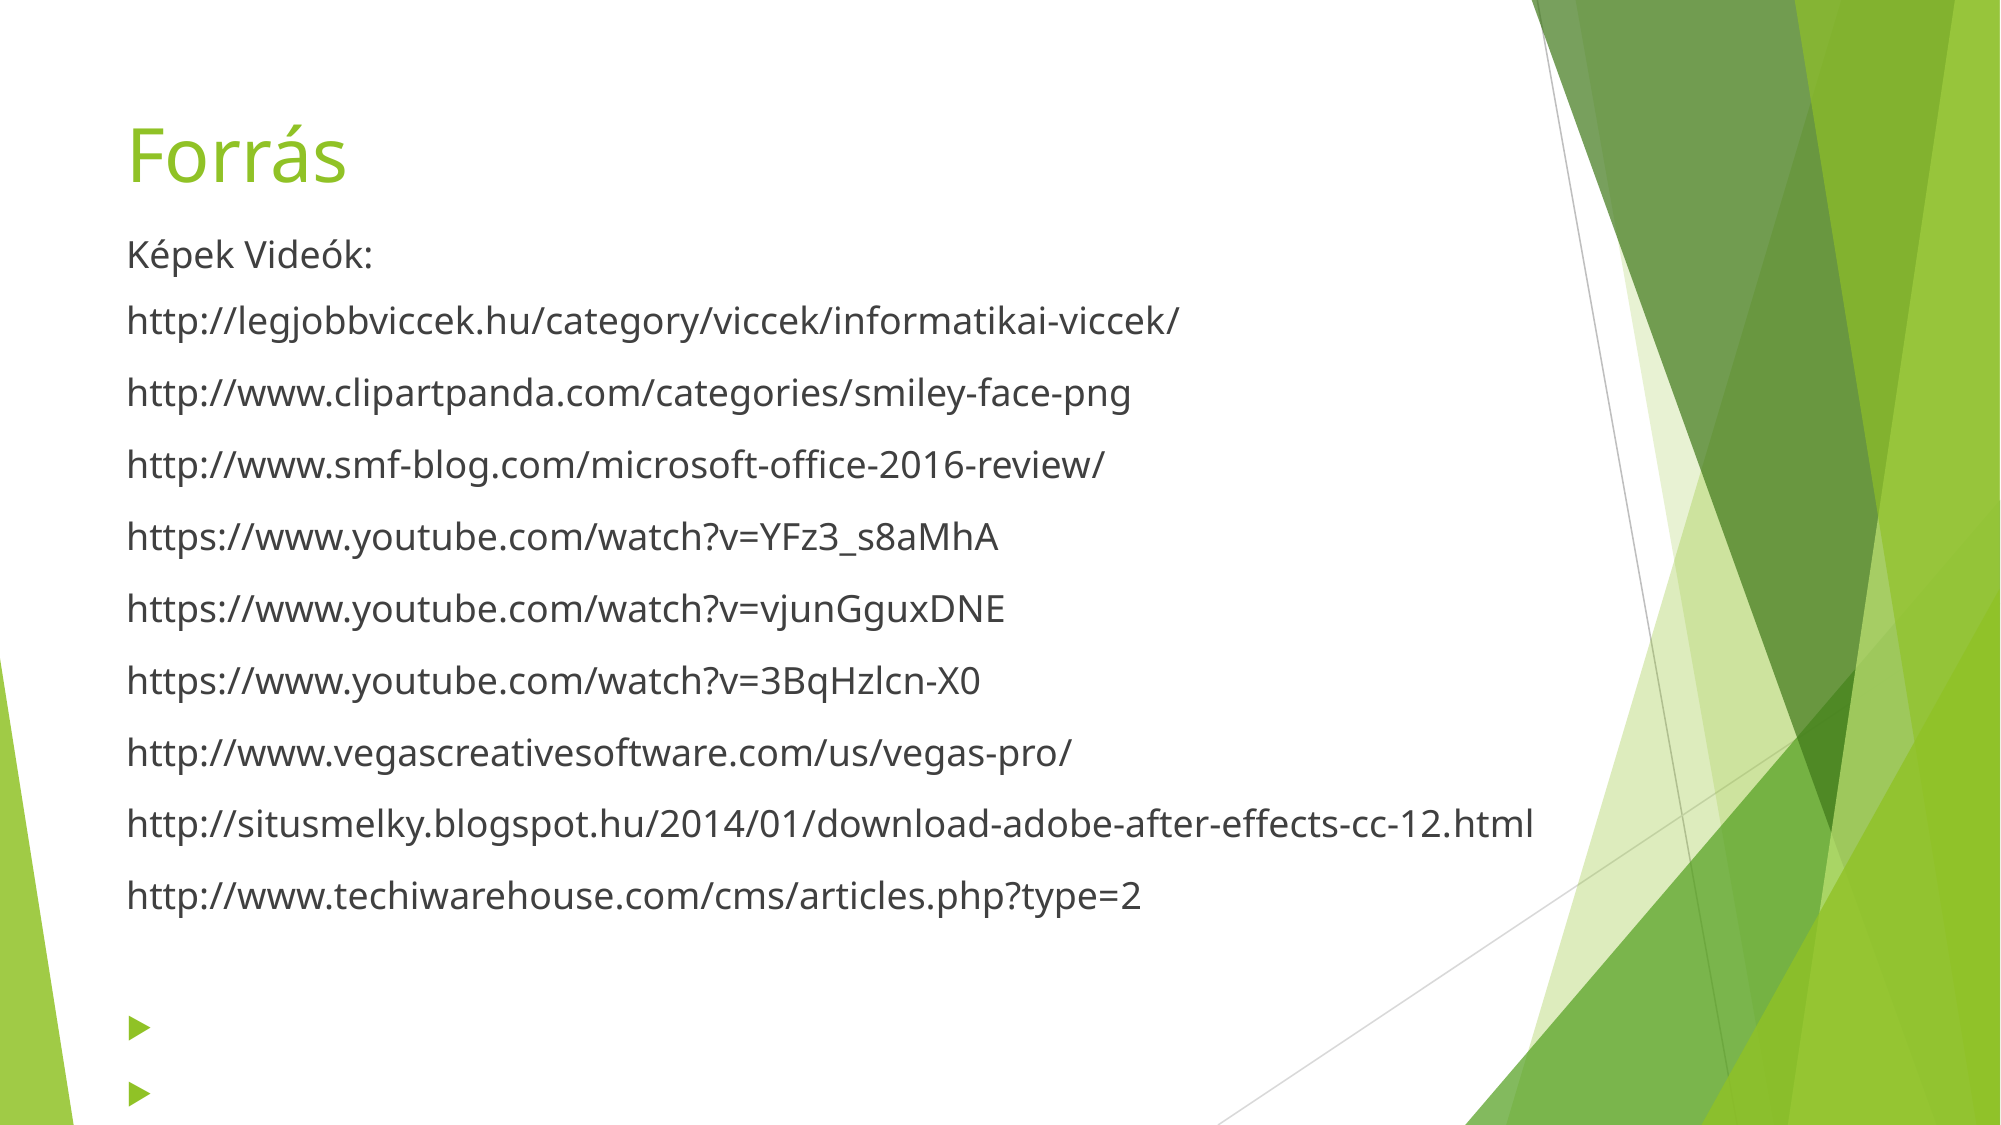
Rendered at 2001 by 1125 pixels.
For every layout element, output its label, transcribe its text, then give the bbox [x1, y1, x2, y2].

title Forrás [111, 99, 398, 223]
list Képek Videók: http://legjobbviccek.hu/category/viccek/informatikai-viccek/ http://www.clipartpanda.com/categories/smiley-face-png http://www.smf-blog.com/microsoft-office-2016-review/ https://www.youtube.com/watch?v=YFz3_s8aMhA https://www.youtube.com/watch?v=vjunGguxDNE https://www.youtube.com/watch?v=3BqHzlcn-X0 http://www.vegascreativesoftware.com/us/vegas-pro/ http://situsmelky.blogspot.hu/2014/01/download-adobe-after-effects-cc-12.html http://www.techiwarehouse.com/cms/articles.php?type=2 [111, 223, 1849, 1084]
